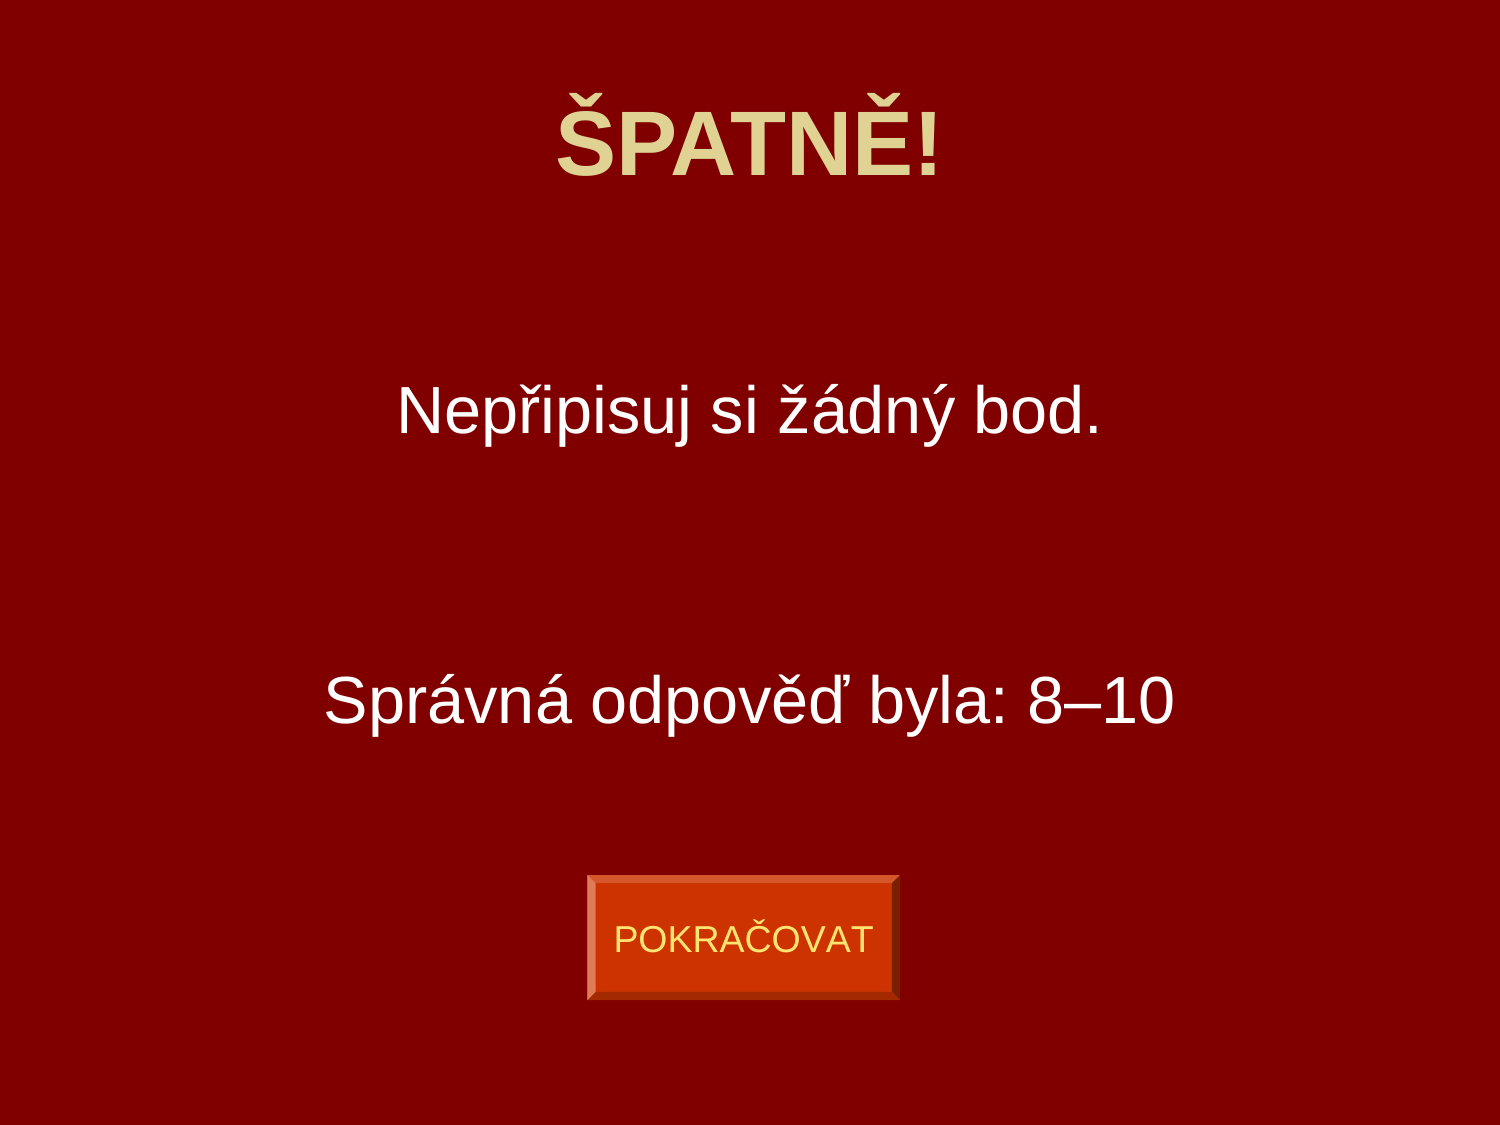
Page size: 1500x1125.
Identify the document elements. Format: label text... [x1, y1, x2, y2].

text_box POKRAČOVAT [596, 884, 891, 991]
title ŠPATNĚ! [75, 45, 1426, 233]
table_cell 4 [589, 875, 899, 884]
list Nepřipisuj si žádný bod. Správná odpověď byla: 8–10 [75, 262, 1426, 1006]
